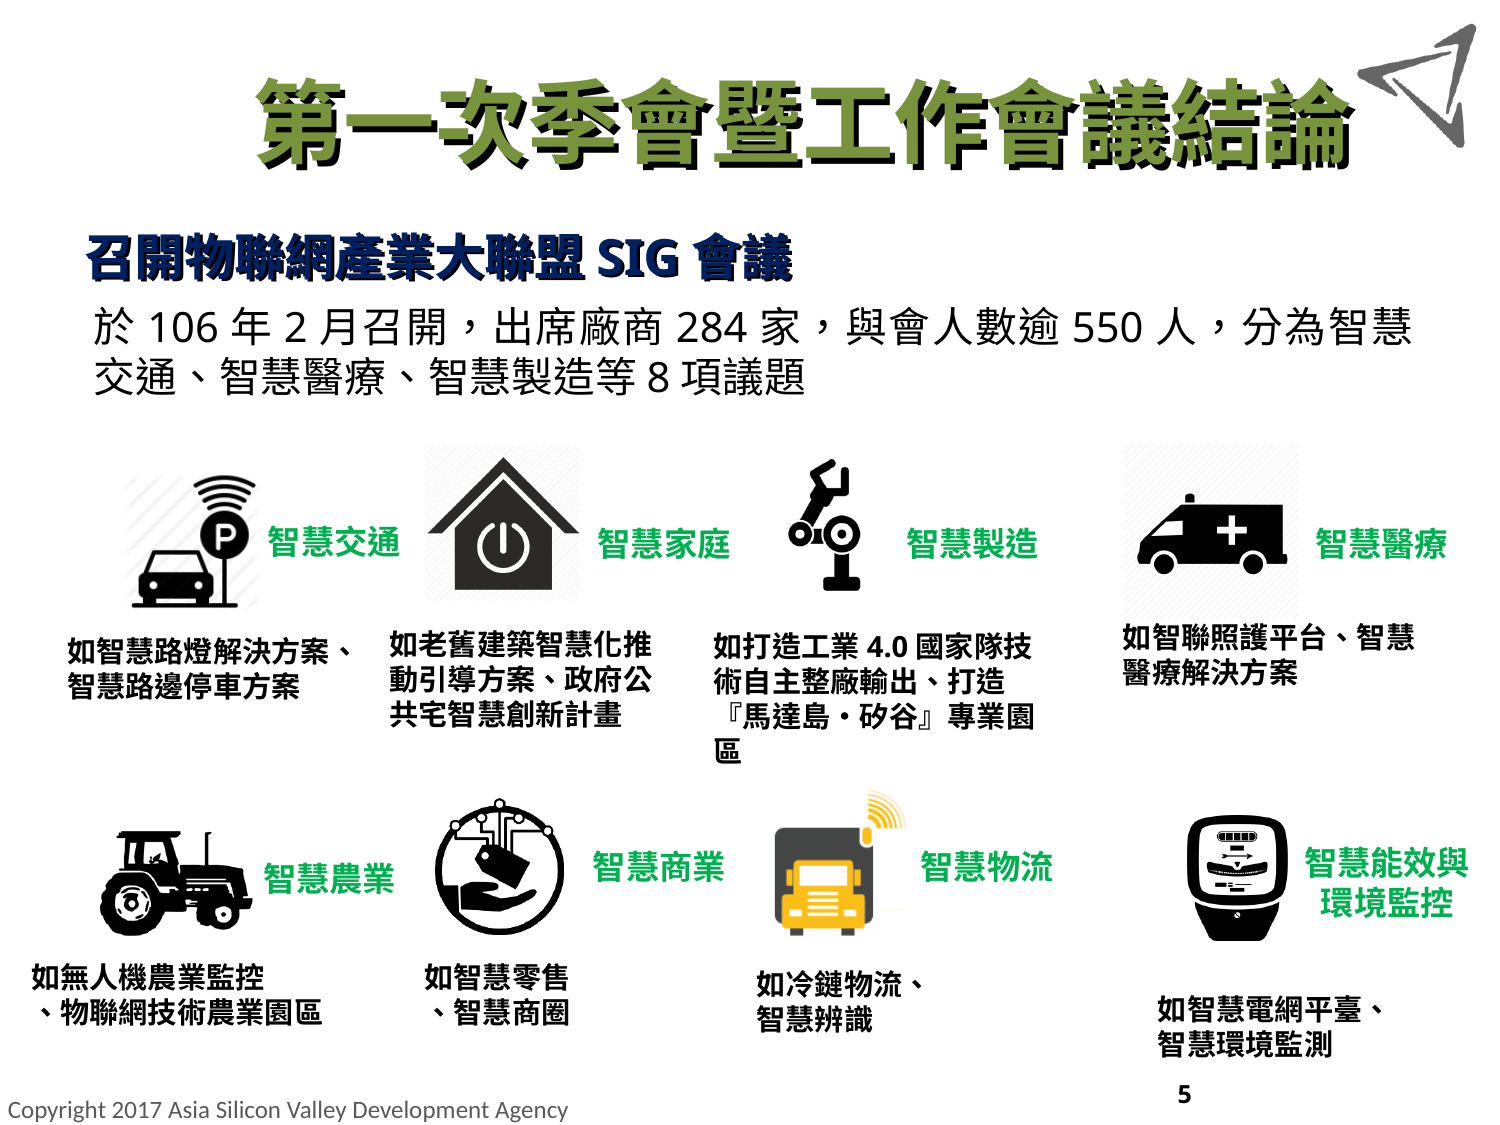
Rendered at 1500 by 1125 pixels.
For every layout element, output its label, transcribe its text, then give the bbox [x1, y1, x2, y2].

picture [423, 444, 581, 602]
text_box 智慧商業 [560, 832, 728, 900]
text_box 5 [1162, 1065, 1500, 1125]
picture [429, 795, 566, 937]
text_box 第一次季會暨工作會議結論 [150, 8, 1454, 232]
text_box 召開物聯網產業大聯盟SIG會議 [69, 217, 829, 292]
text_box 如智聯照護平台、智慧醫療解決方案 [1108, 601, 1454, 707]
text_box 智慧農業 [230, 843, 429, 912]
picture [121, 471, 262, 612]
picture [95, 802, 257, 952]
picture [741, 459, 907, 591]
picture [1167, 808, 1307, 948]
text_box 如智慧零售 、智慧商圈 [409, 952, 609, 1033]
text_box 如冷鏈物流、智慧辨識 [741, 959, 941, 1040]
text_box 智慧醫療 [1282, 509, 1482, 577]
picture [728, 770, 920, 962]
picture [1122, 442, 1300, 601]
text_box 如智慧路燈解決方案、智慧路邊停車方案 [52, 626, 351, 707]
text_box 如無人機農業監控 、物聯網技術農業園區 [16, 952, 346, 1033]
text_box 智慧製造 [873, 509, 1072, 577]
text_box 於106年2月召開，出席廠商284家，與會人數逾550人，分為智慧交通、智慧醫療、智慧製造等8項議題 [79, 293, 1428, 408]
text_box 如智慧電網平臺、智慧環境監測 [1143, 984, 1409, 1065]
text_box 智慧家庭 [581, 508, 741, 579]
text_box 智慧物流 [887, 832, 1087, 900]
text_box 智慧能效與環境監控 [1287, 835, 1487, 903]
text_box 如老舊建築智慧化推動引導方案、政府公共宅智慧創新計畫 [374, 619, 686, 733]
text_box 如打造工業4.0國家隊技術自主整廠輸出、打造『馬達島‧矽谷』專業園區 [699, 621, 1072, 726]
text_box 智慧交通 [262, 507, 423, 576]
